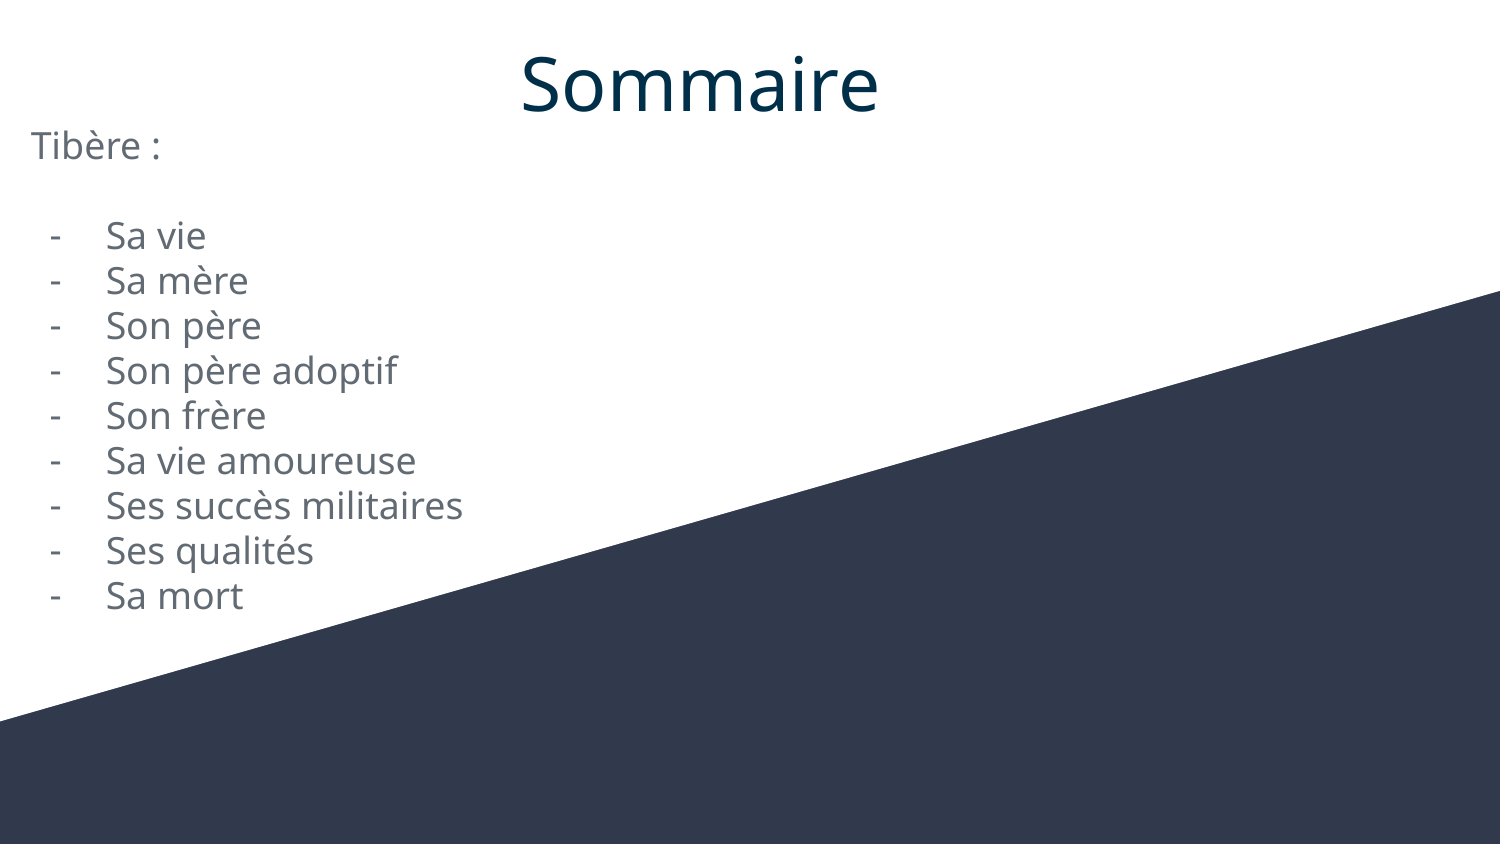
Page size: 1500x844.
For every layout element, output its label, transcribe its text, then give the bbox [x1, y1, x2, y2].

subtitle Tibère : Sa vie Sa mère Son père Son père adoptif Son frère Sa vie amoureuse Ses succès militaires Ses qualités Sa mort [15, 106, 712, 530]
title Sommaire [505, 21, 1500, 232]
